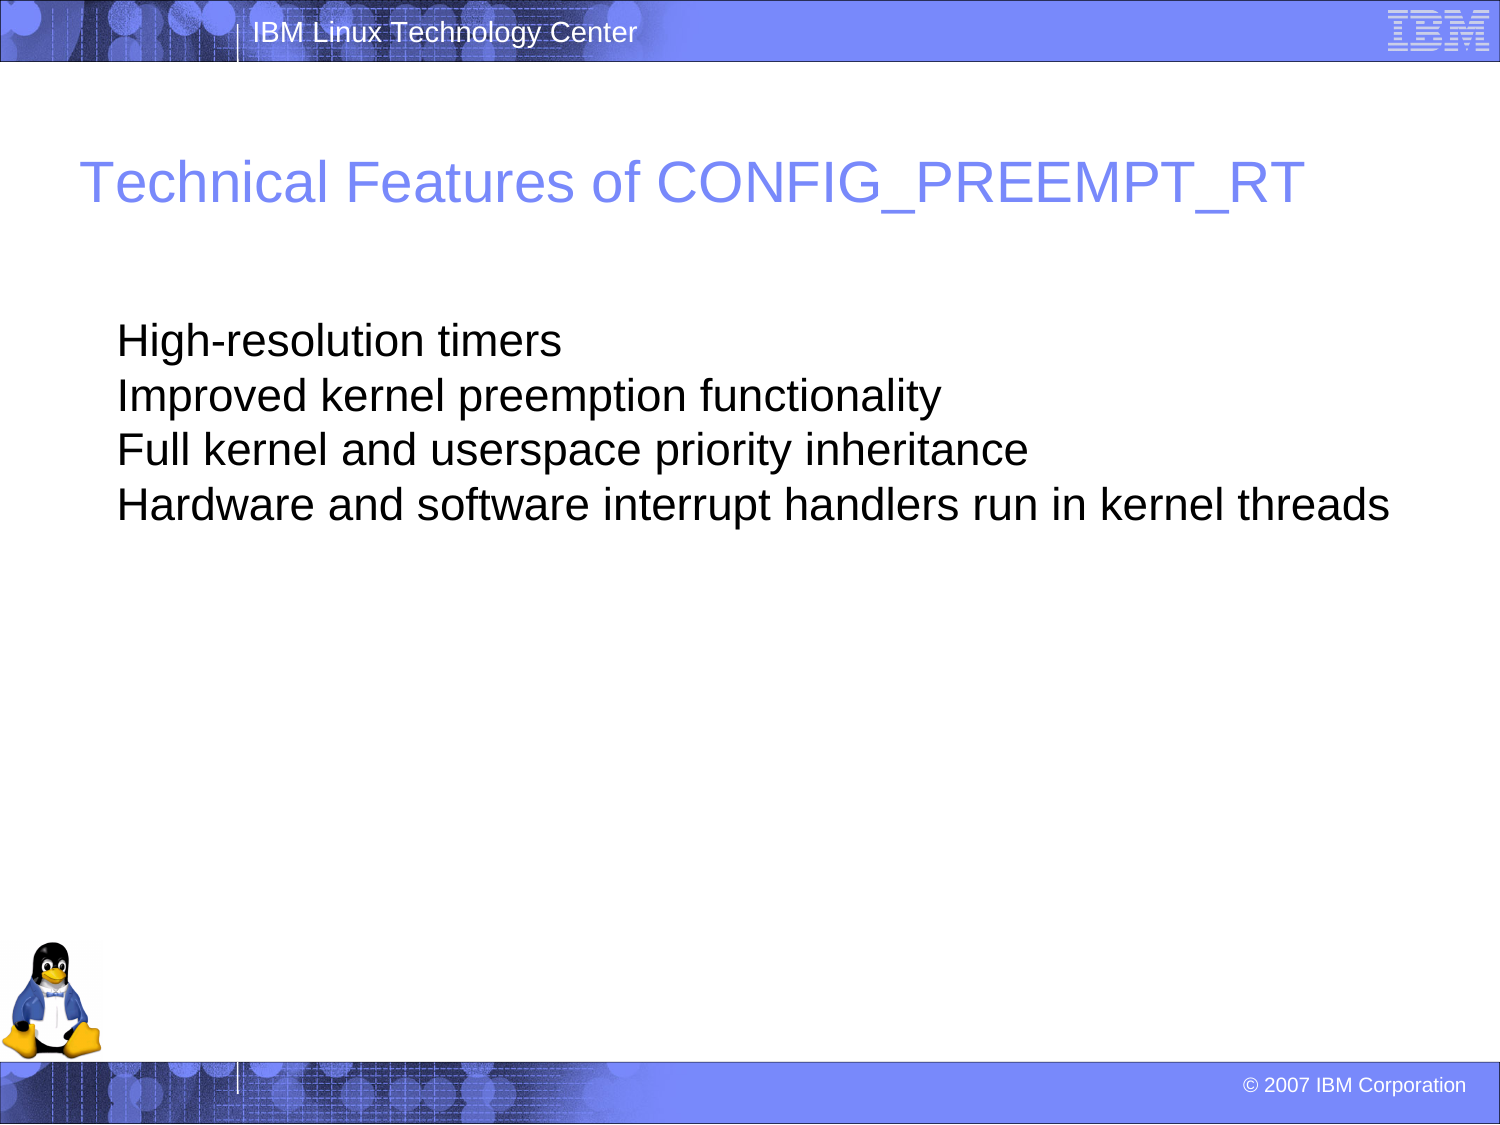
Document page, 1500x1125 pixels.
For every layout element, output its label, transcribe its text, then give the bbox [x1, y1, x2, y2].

picture [0, 940, 103, 1061]
picture [1, 1063, 1499, 1123]
list High-resolution timers Improved kernel preemption functionality Full kernel and userspace priority inheritance Hardware and software interrupt handlers run in kernel threads [116, 311, 1426, 952]
title Technical Features of CONFIG_PREEMPT_RT [79, 142, 1379, 225]
picture [1, 1, 1499, 61]
